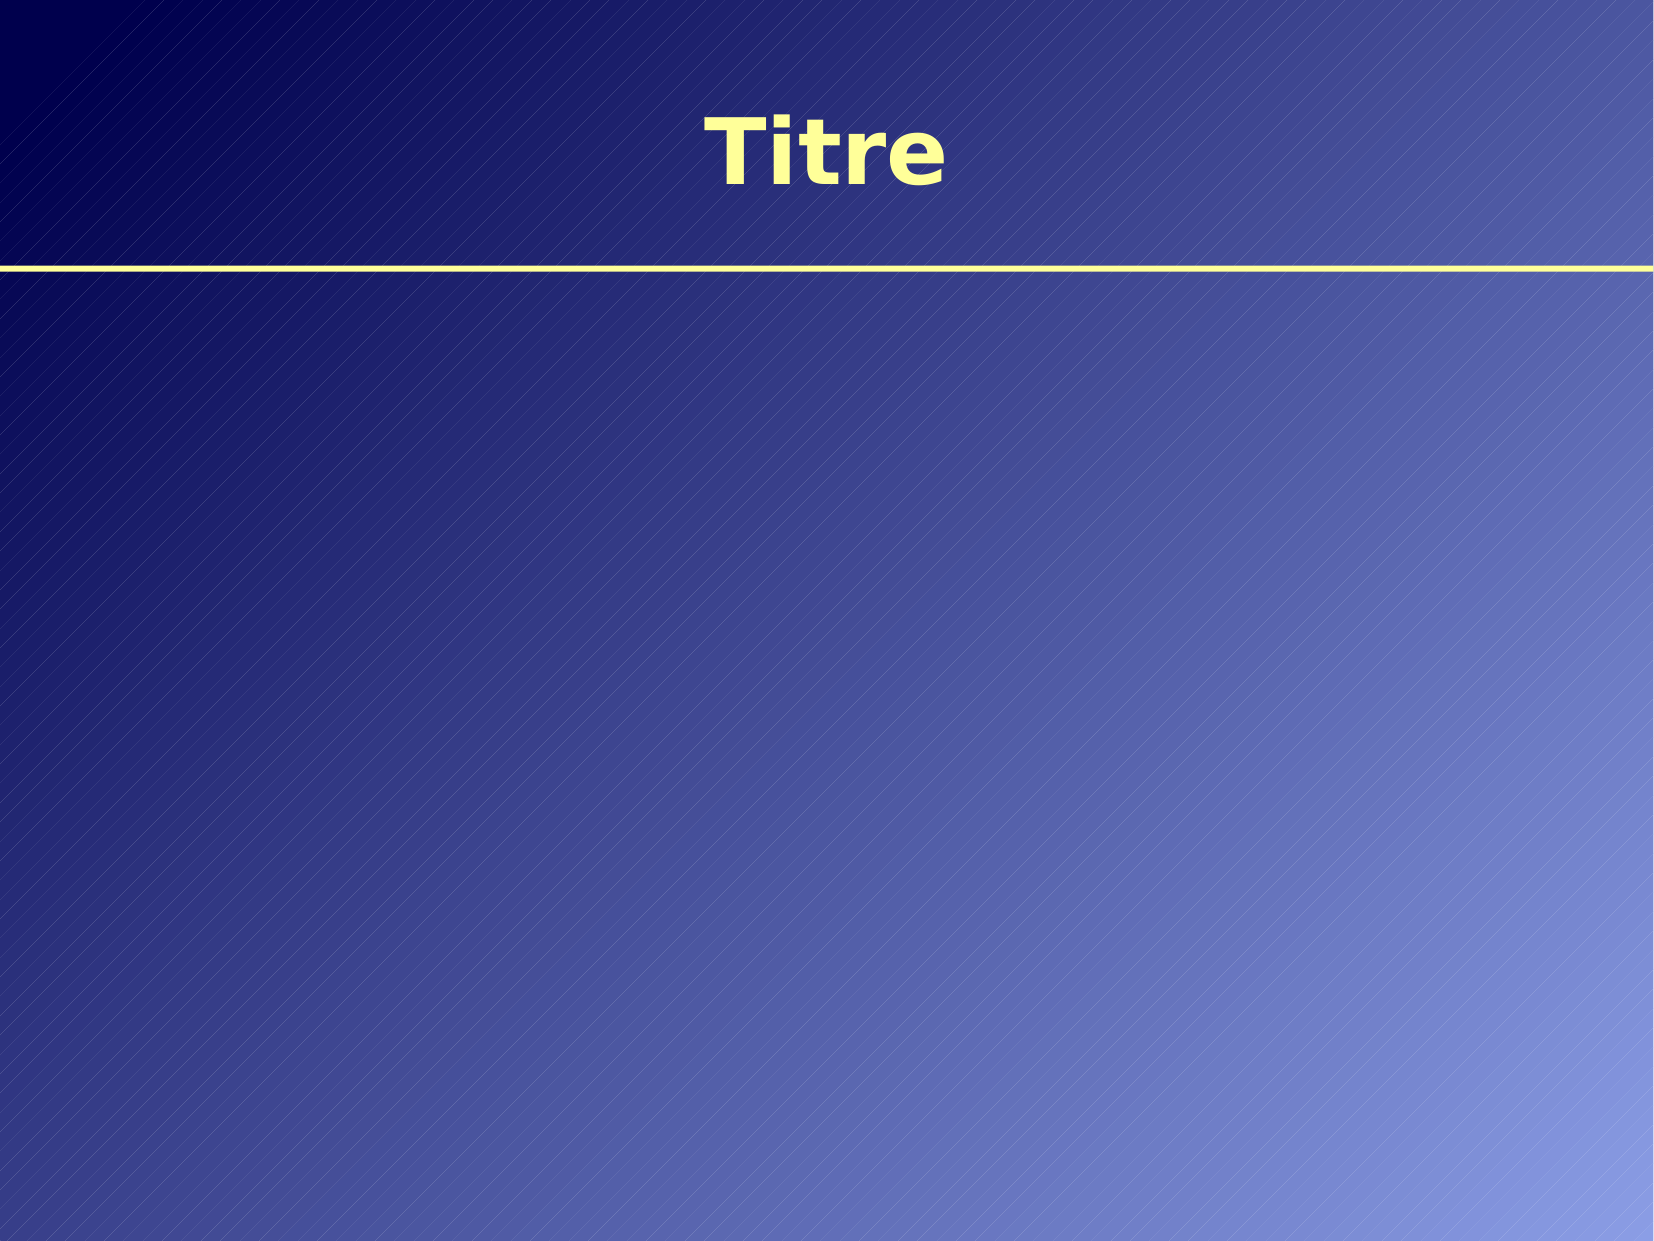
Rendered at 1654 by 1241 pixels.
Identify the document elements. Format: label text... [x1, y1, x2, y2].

title Titre [82, 49, 1571, 257]
